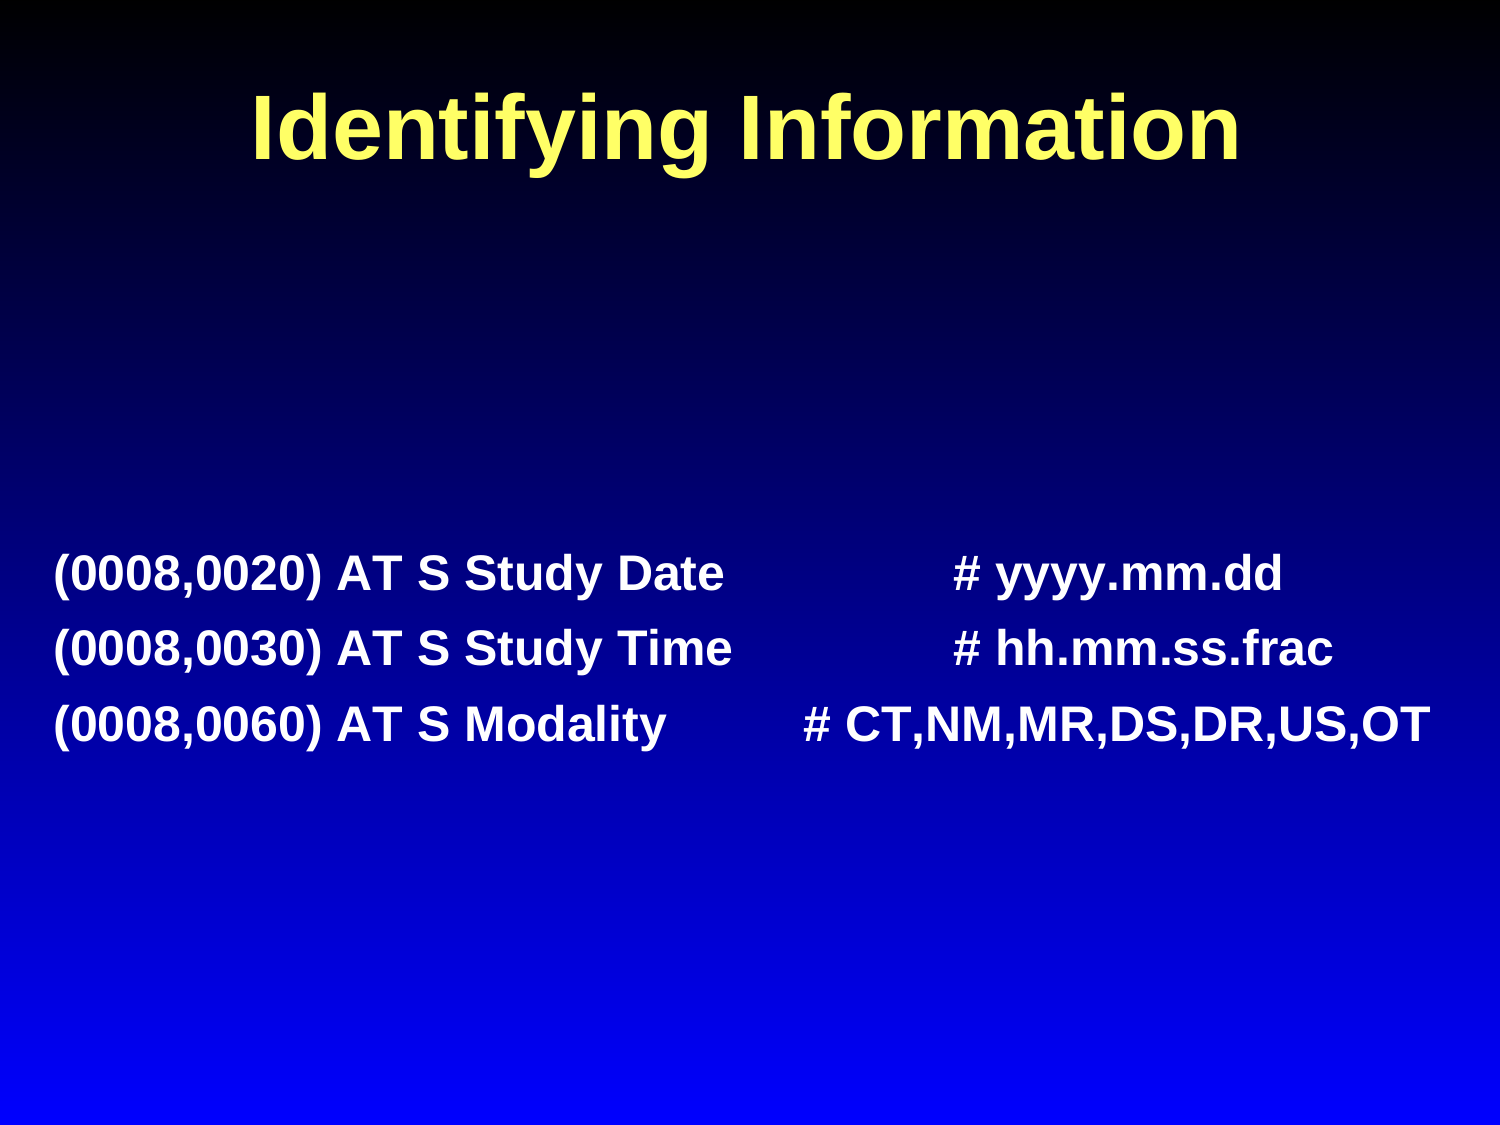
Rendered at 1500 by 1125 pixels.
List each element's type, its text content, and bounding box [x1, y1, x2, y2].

subtitle (0008,0020) AT S Study Date # yyyy.mm.dd (0008,0030) AT S Study Time # hh.mm.ss.frac (0008,0060) AT S Modality # CT,NM,MR,DS,DR,US,OT [53, 246, 1475, 956]
title Identifying Information [109, 14, 1385, 242]
